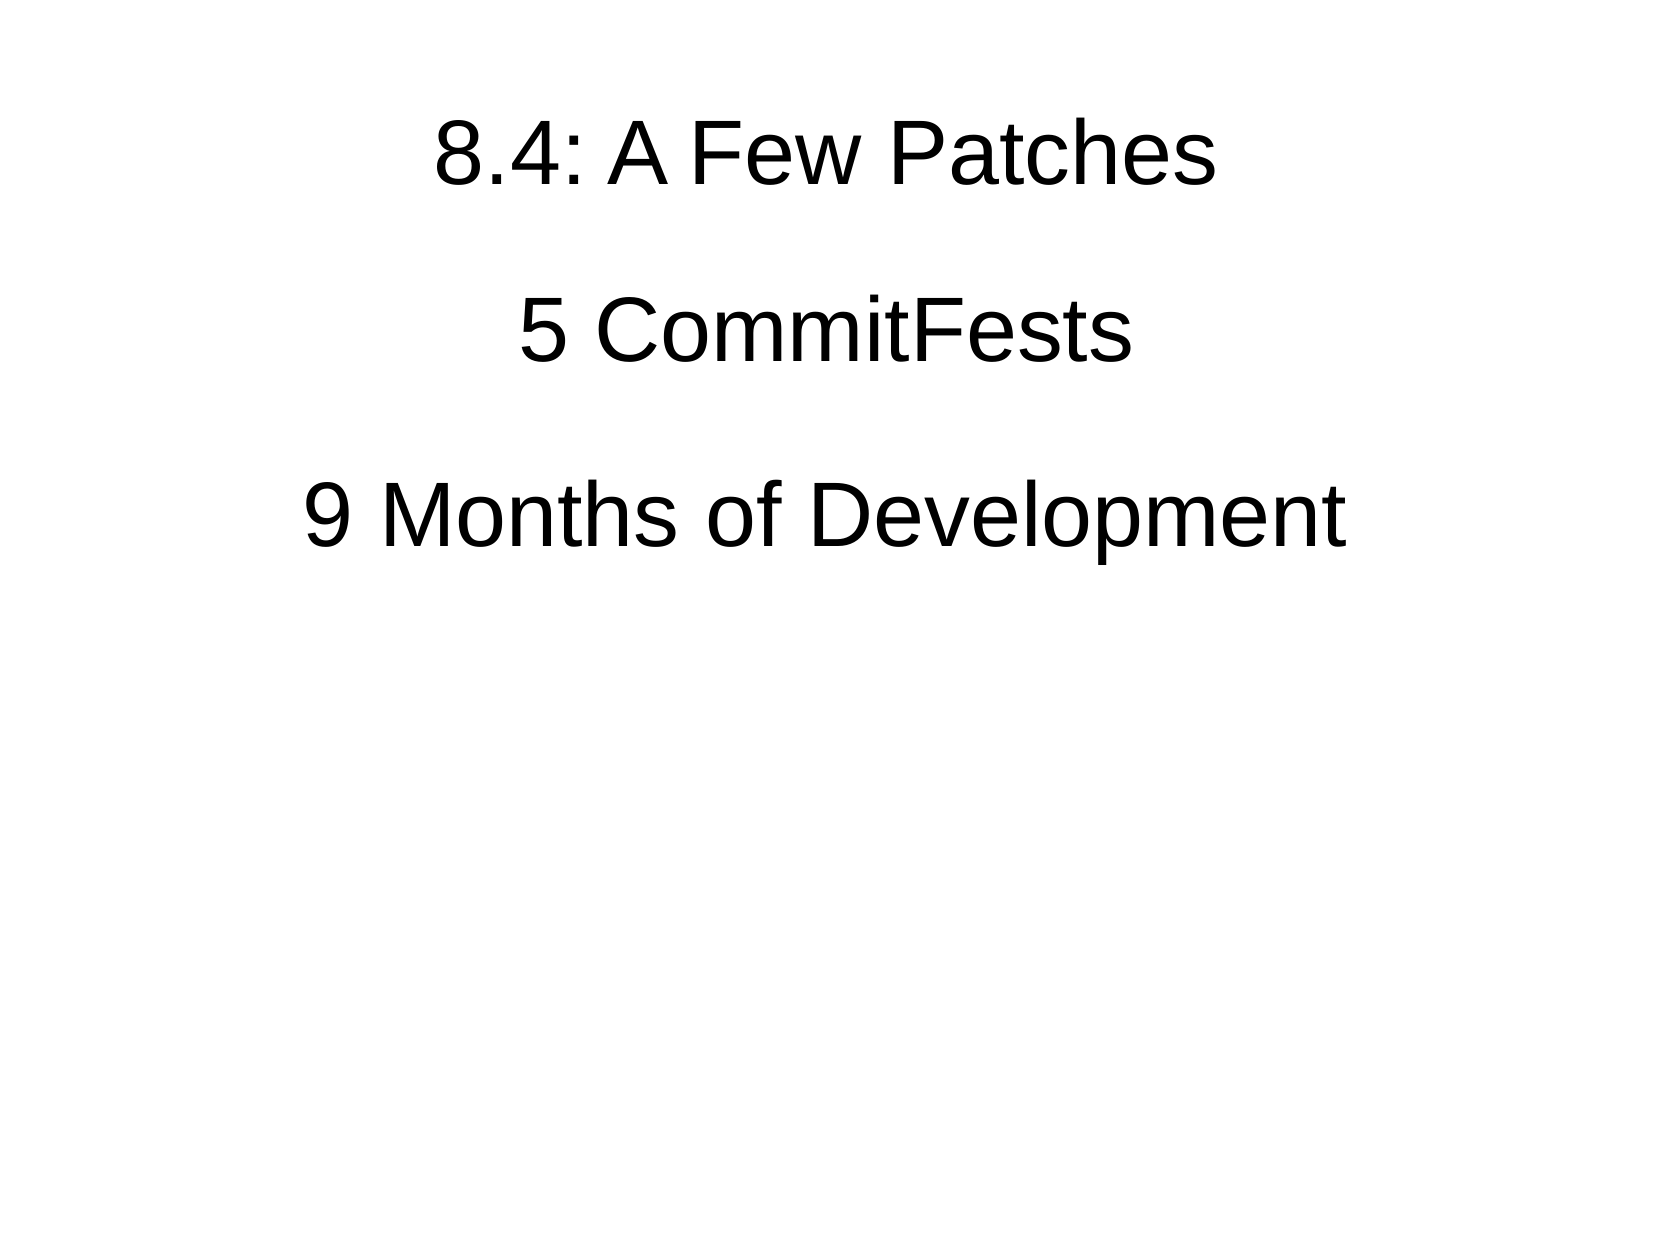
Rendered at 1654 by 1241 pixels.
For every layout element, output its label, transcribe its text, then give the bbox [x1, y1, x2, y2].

title 8.4: A Few Patches [82, 56, 1571, 233]
title 5 CommitFests [82, 233, 1571, 427]
title 9 Months of Development [81, 418, 1570, 611]
